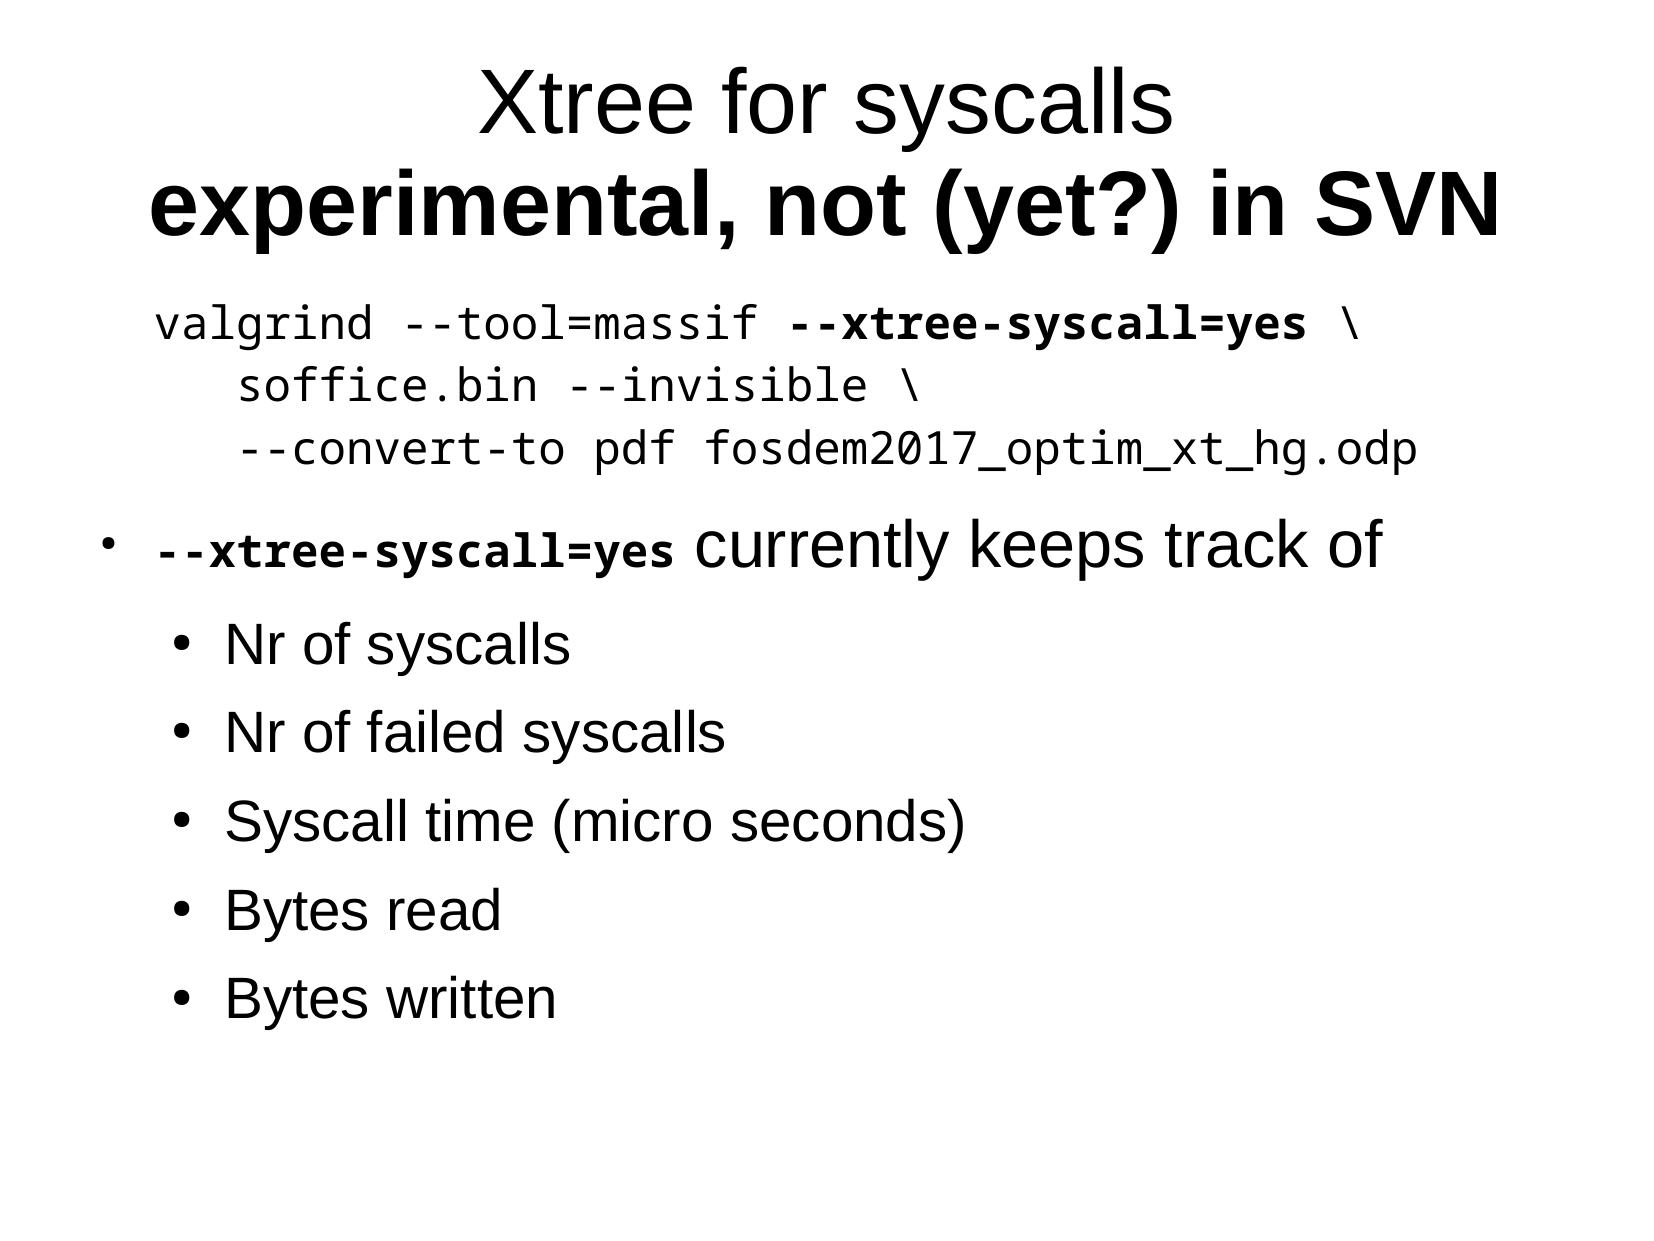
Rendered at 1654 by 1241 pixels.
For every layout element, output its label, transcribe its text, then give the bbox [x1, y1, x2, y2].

title Xtree for syscalls experimental, not (yet?) in SVN [82, 49, 1571, 257]
list valgrind --tool=massif --xtree-syscall=yes \ soffice.bin --invisible \ --convert-to pdf fosdem2017_optim_xt_hg.odp --xtree-syscall=yes currently keeps track of Nr of syscalls Nr of failed syscalls Syscall time (micro seconds) Bytes read Bytes written [82, 290, 1571, 1186]
